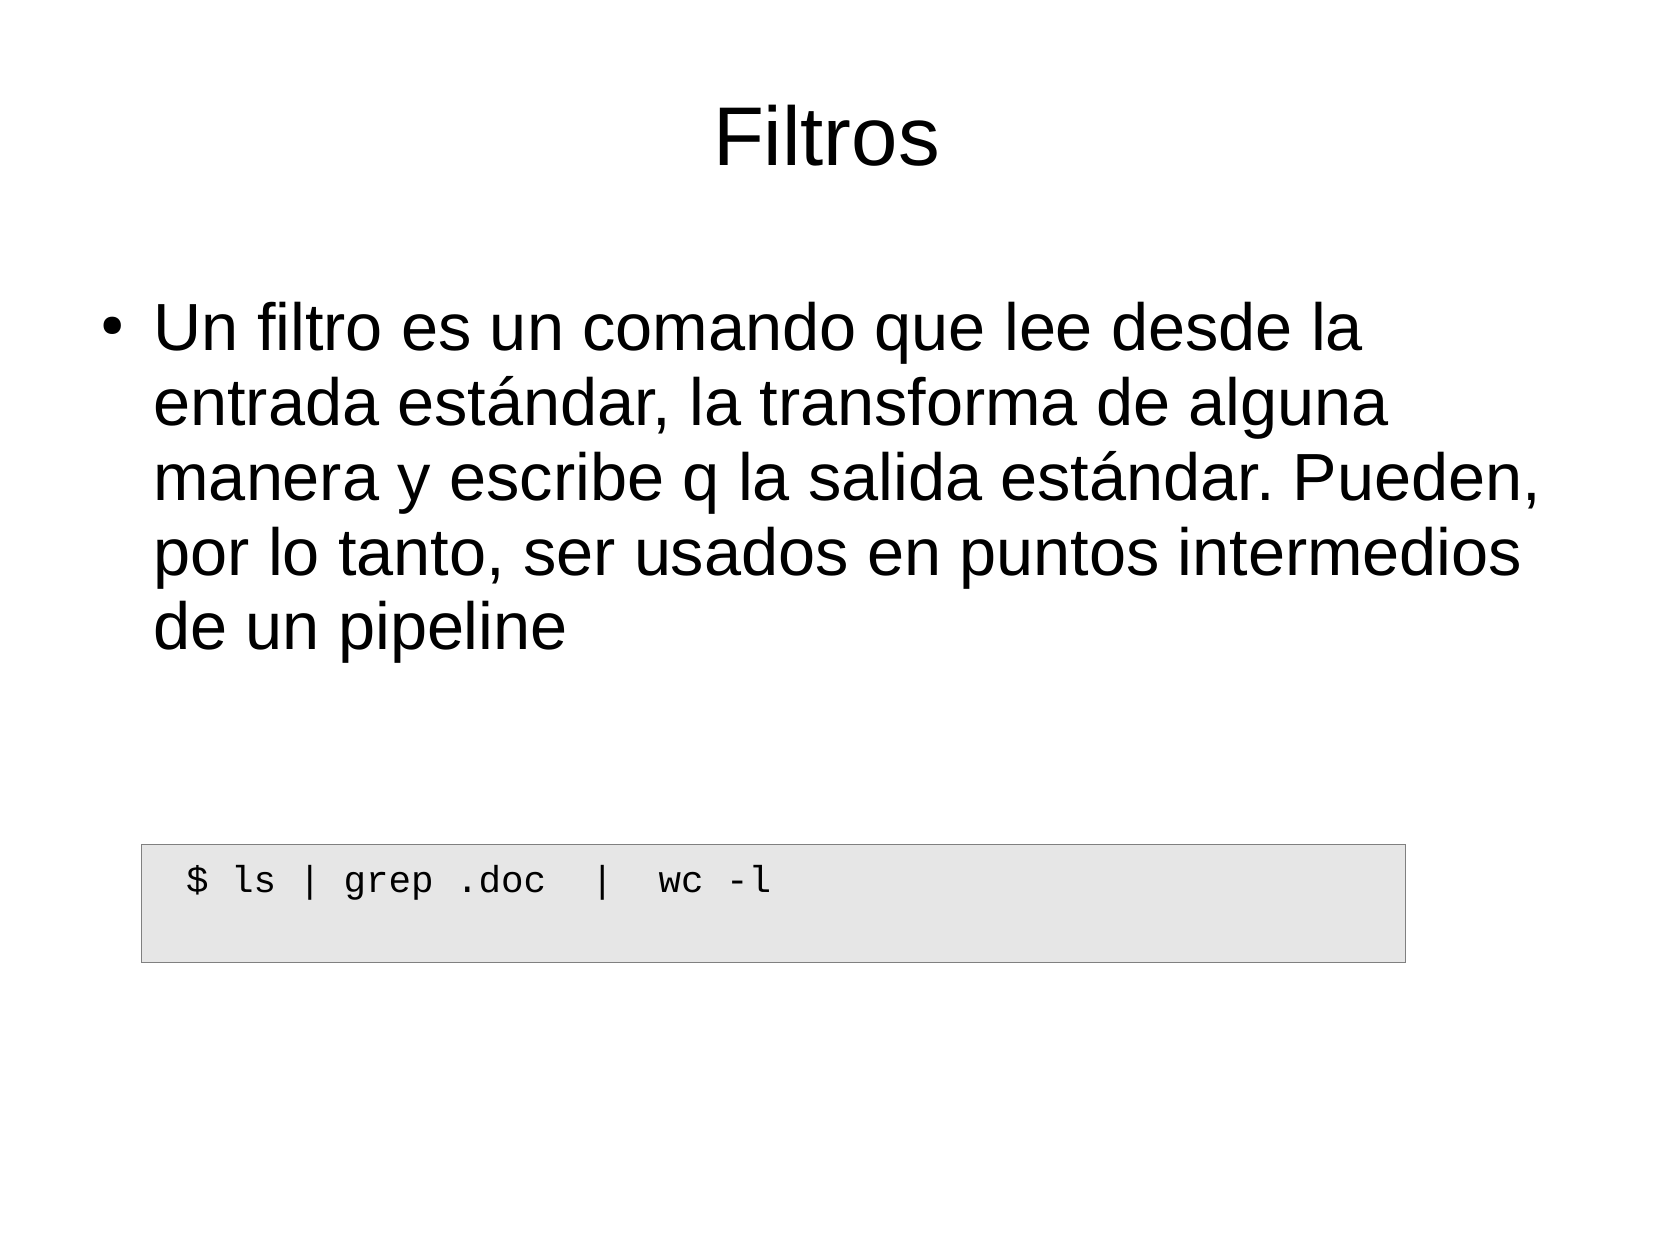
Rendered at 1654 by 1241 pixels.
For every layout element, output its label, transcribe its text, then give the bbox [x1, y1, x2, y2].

list Un filtro es un comando que lee desde la entrada estándar, la transforma de alguna manera y escribe q la salida estándar. Pueden, por lo tanto, ser usados en puntos intermedios de un pipeline [82, 290, 1571, 745]
text_box $ ls | grep .doc | wc -l [141, 844, 1406, 963]
title Filtros [82, 49, 1571, 225]
